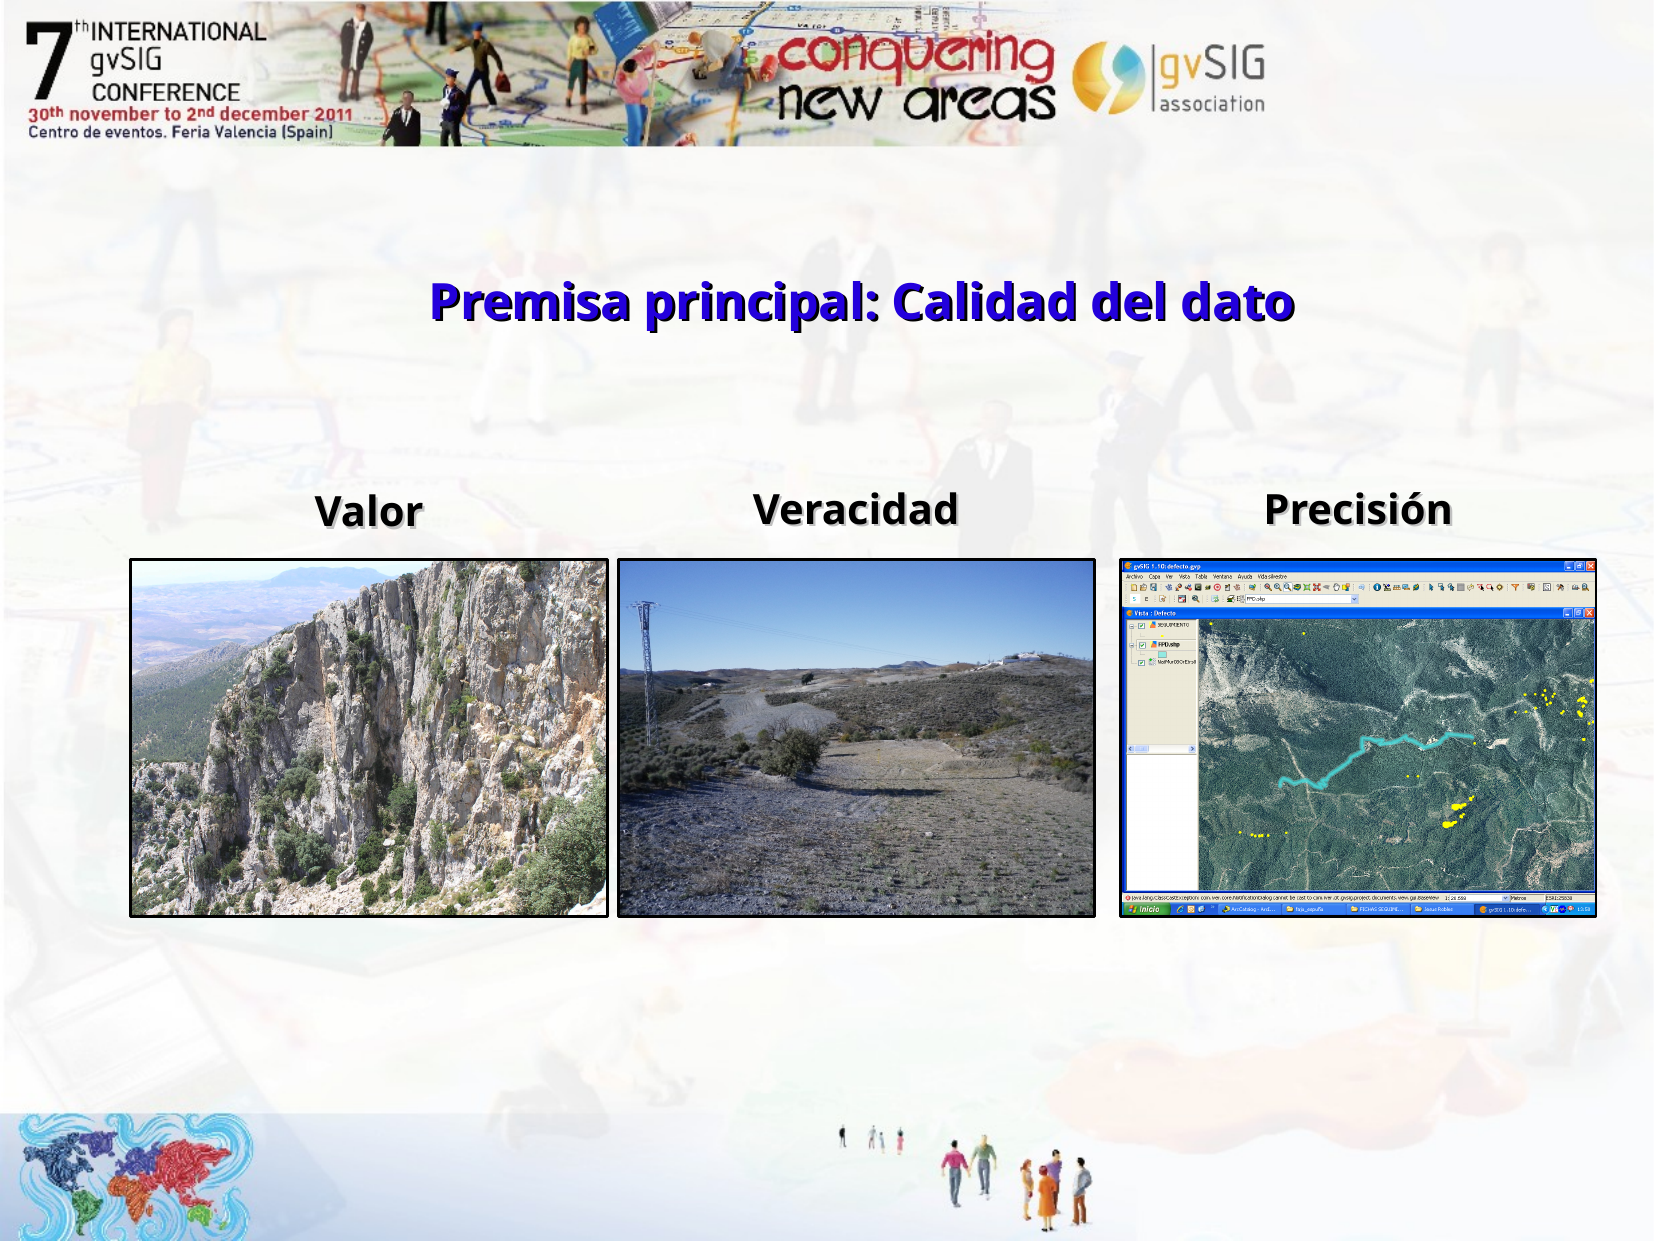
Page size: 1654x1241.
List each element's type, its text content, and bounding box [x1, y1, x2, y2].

list Premisa principal: Calidad del dato [265, 265, 1388, 337]
text_box Valor [265, 474, 473, 549]
picture [0, 0, 1654, 1241]
text_box Veracidad [738, 472, 1004, 547]
text_box Precisión [1181, 472, 1536, 547]
